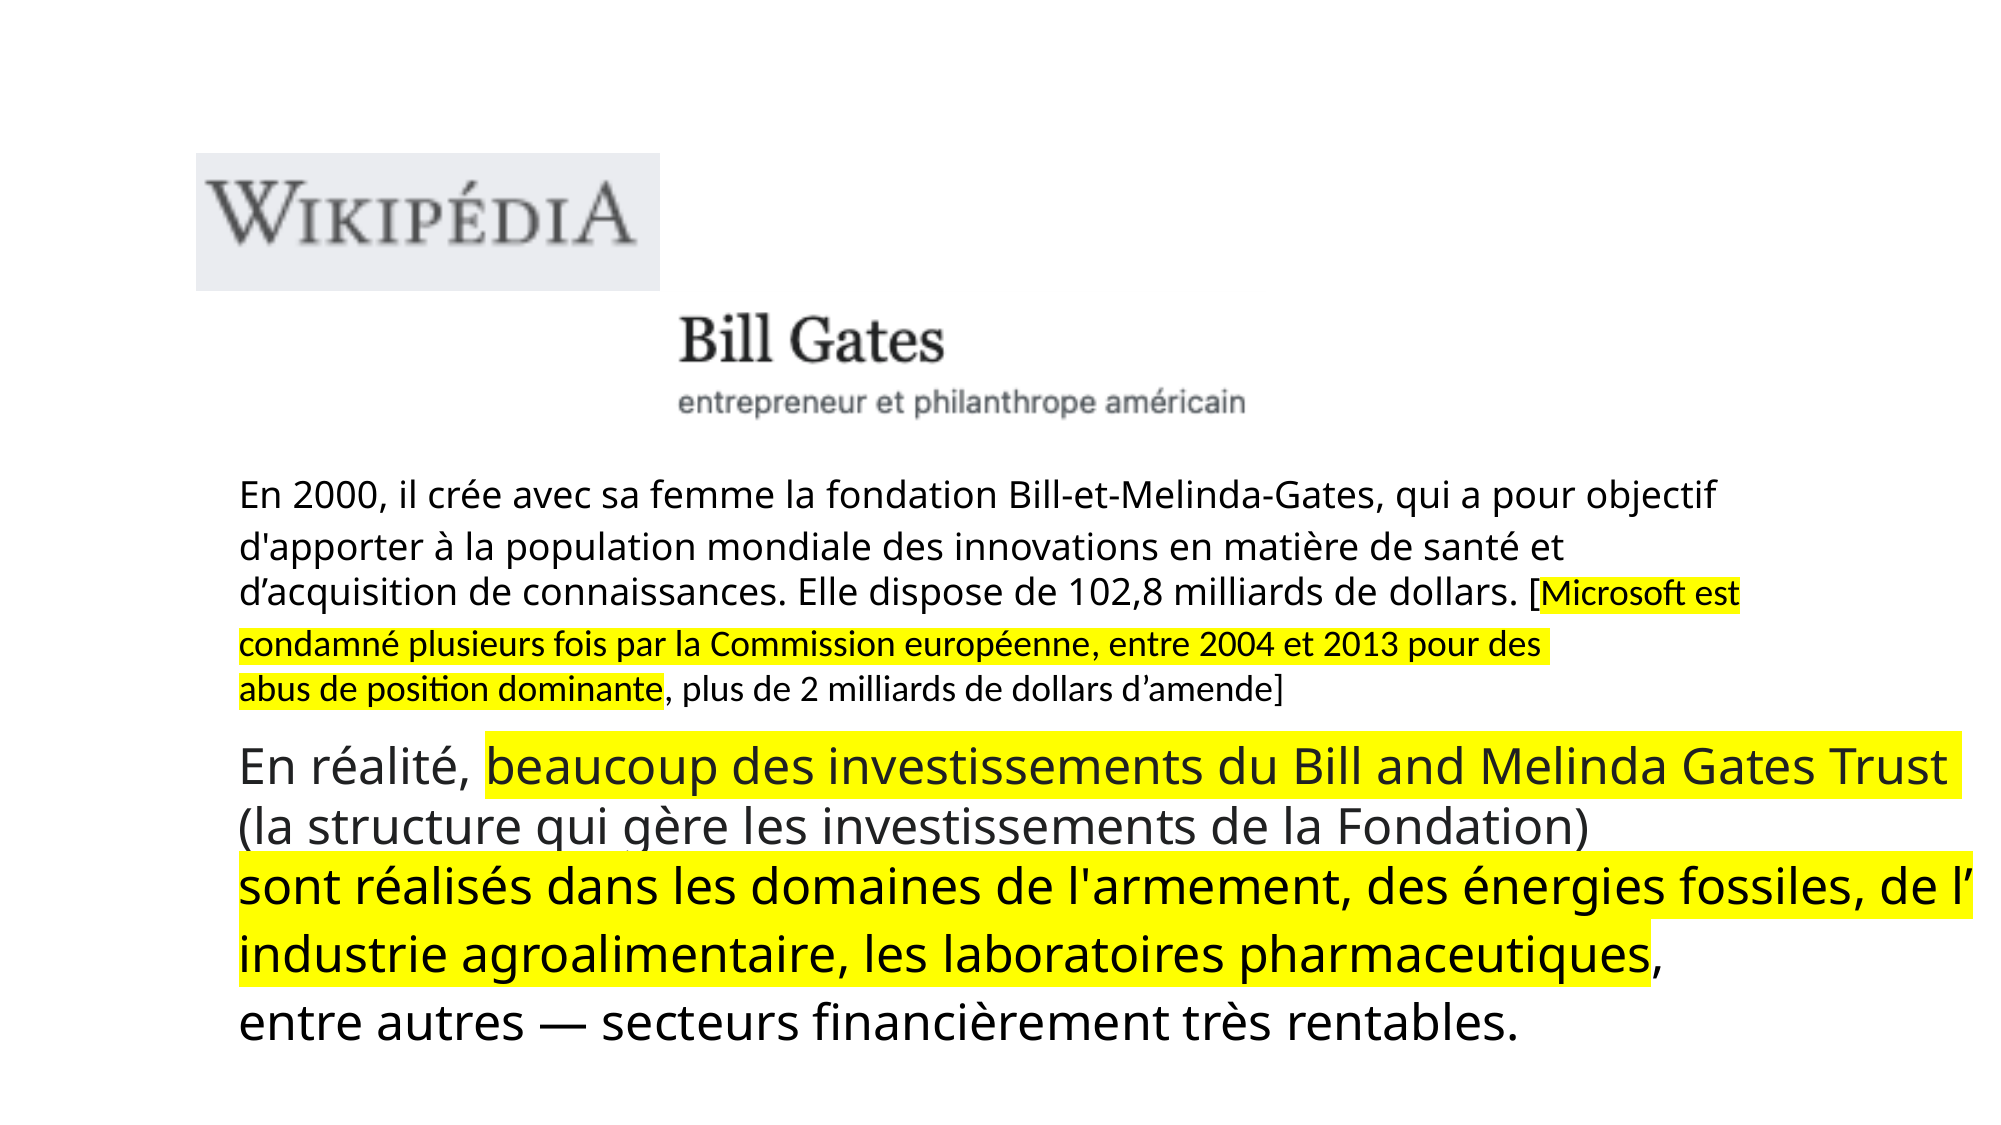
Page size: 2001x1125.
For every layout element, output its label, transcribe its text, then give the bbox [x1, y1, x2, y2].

text_box En 2000, il crée avec sa femme la fondation Bill-et-Melinda-Gates, qui a pour objectif d'apporter à la population mondiale des innovations en matière de santé et d’acquisition de connaissances. Elle dispose de 102,8 milliards de dollars. [Microsoft est condamné plusieurs fois par la Commission européenne, entre 2004 et 2013 pour des abus de position dominante, plus de 2 milliards de dollars d’amende] [224, 464, 1773, 716]
picture [196, 153, 1266, 444]
text_box En réalité, beaucoup des investissements du Bill and Melinda Gates Trust (la structure qui gère les investissements de la Fondation) sont réalisés dans les domaines de l'armement, des énergies fossiles, de l’industrie agroalimentaire, les laboratoires pharmaceutiques, entre autres — secteurs financièrement très rentables. [224, 727, 2000, 1059]
